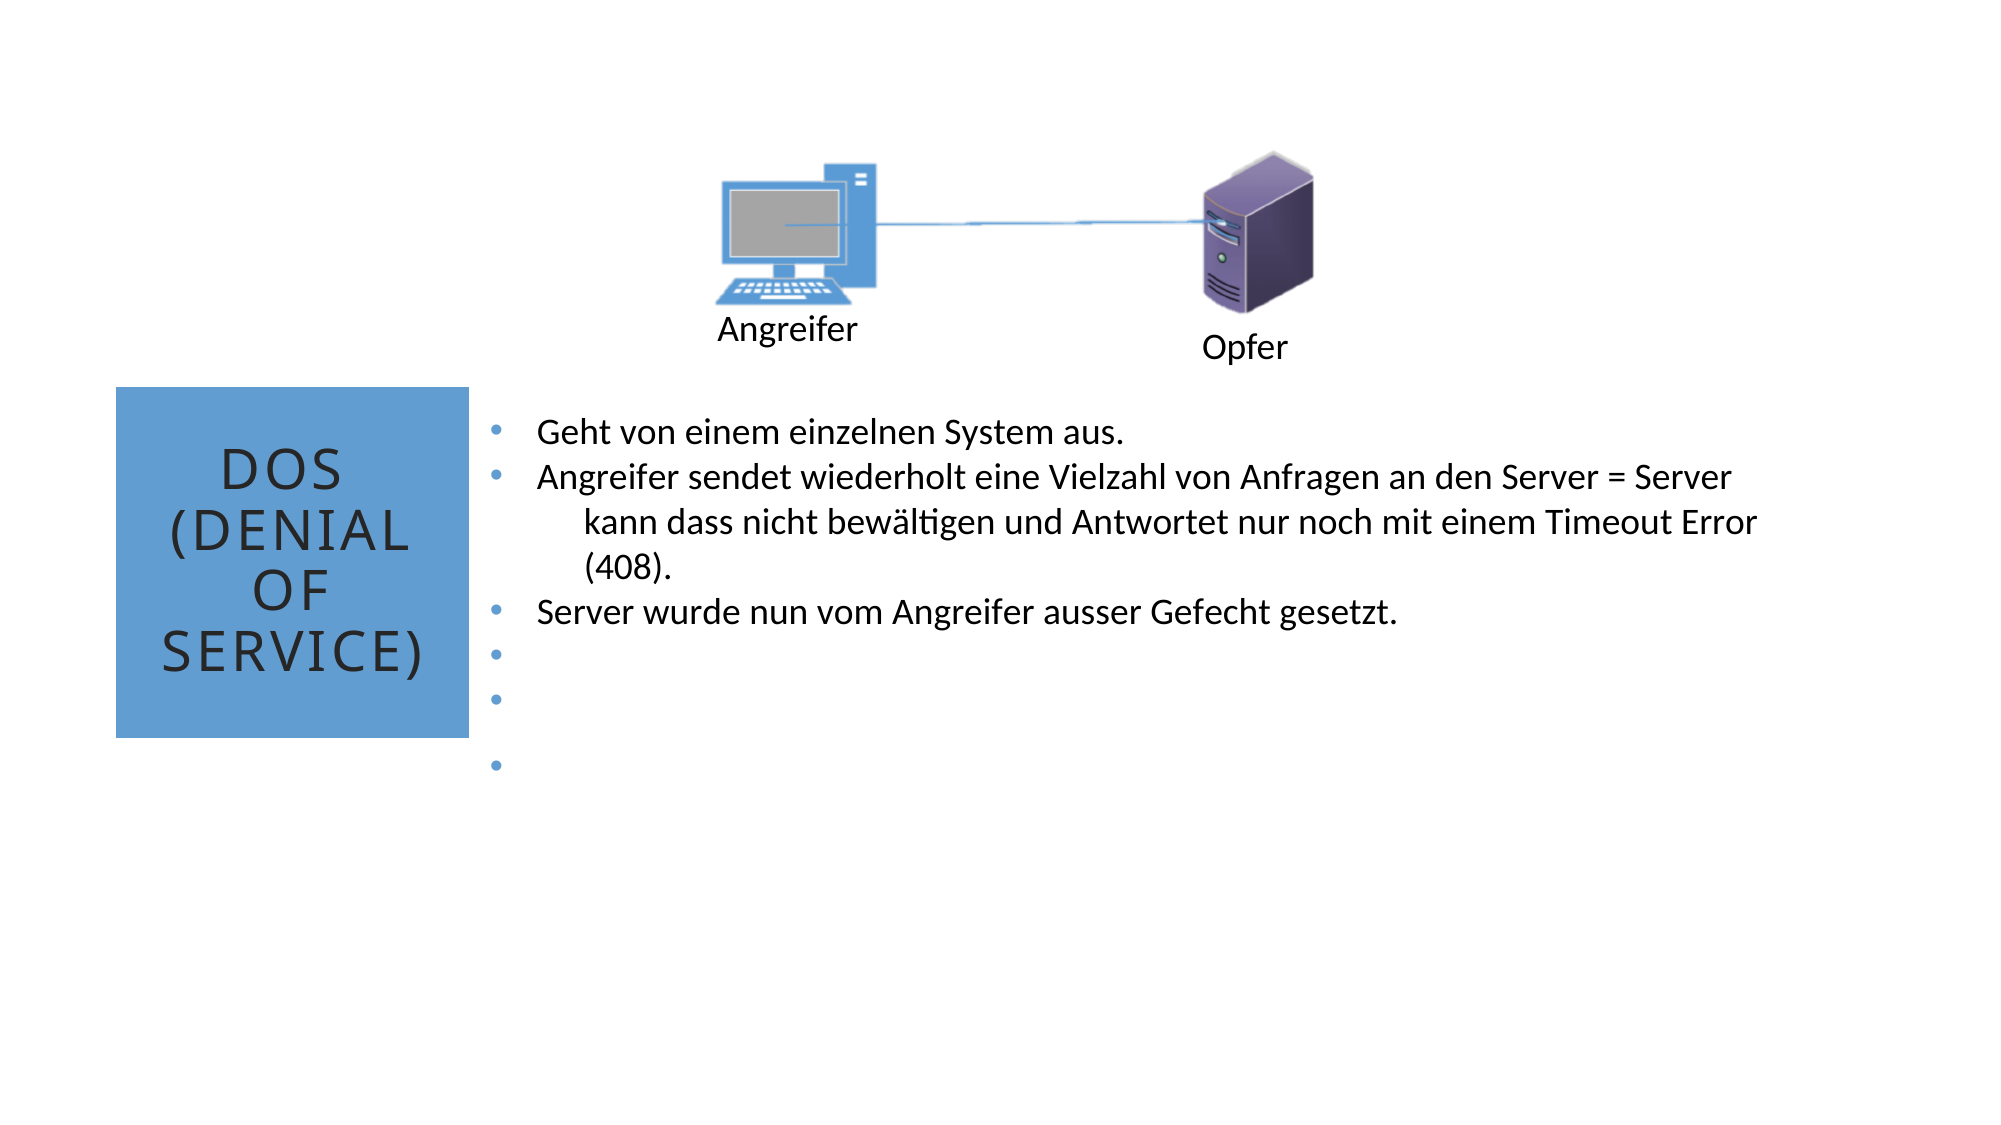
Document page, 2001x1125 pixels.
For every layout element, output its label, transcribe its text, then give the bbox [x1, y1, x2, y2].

text_box Opfer [1187, 314, 1335, 375]
picture [608, 86, 1392, 375]
list Geht von einem einzelnen System aus. Angreifer sendet wiederholt eine Vielzahl von Anfragen an den Server = Server kann dass nicht bewältigen und Antwortet nur noch mit einem Timeout Error (408). Server wurde nun vom Angreifer ausser Gefecht gesetzt. [474, 399, 1782, 820]
text_box Dos (Denial of Service) [131, 403, 453, 722]
text_box Angreifer [702, 296, 960, 358]
